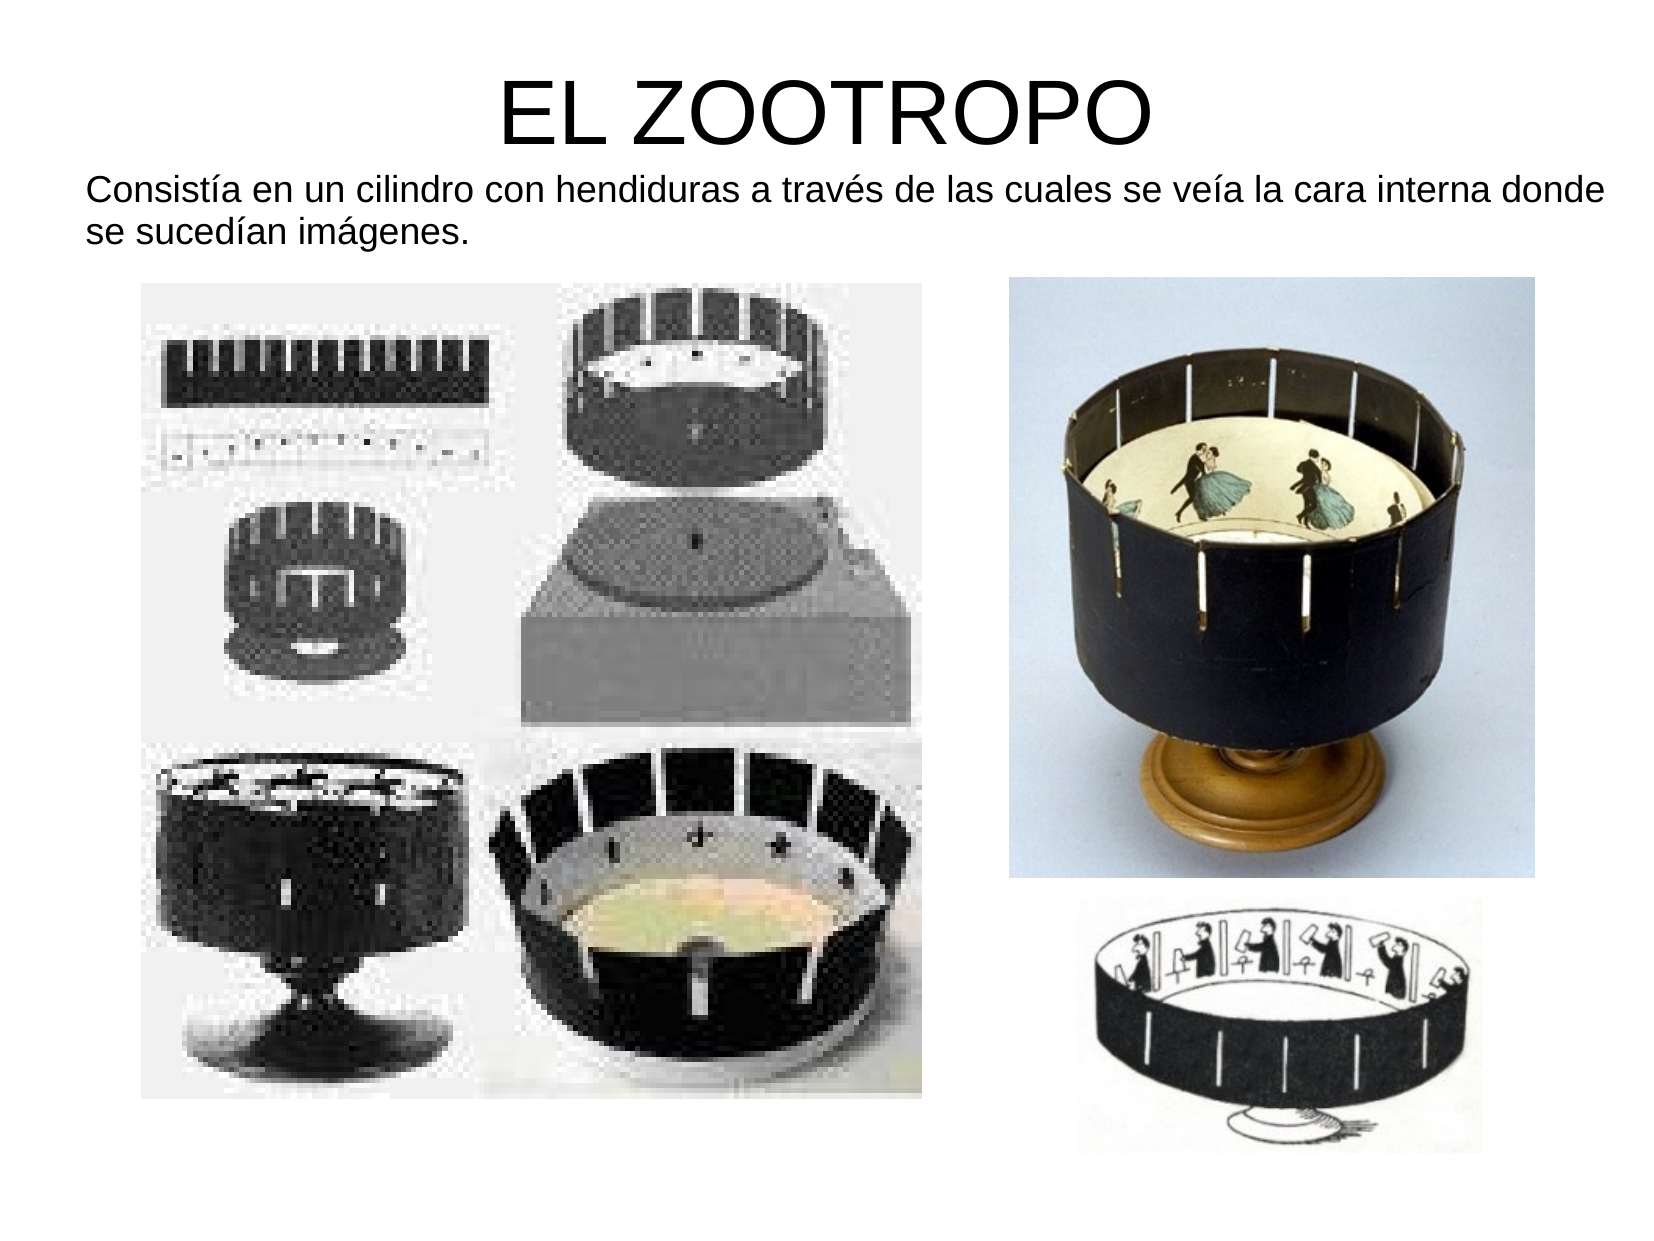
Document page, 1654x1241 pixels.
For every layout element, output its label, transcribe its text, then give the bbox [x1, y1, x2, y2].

picture [141, 283, 922, 1099]
text_box Consistía en un cilindro con hendiduras a través de las cuales se veía la cara interna donde se sucedían imágenes. [70, 160, 1642, 260]
picture [1009, 277, 1535, 878]
picture [1076, 897, 1483, 1154]
title EL ZOOTROPO [82, 49, 1571, 160]
